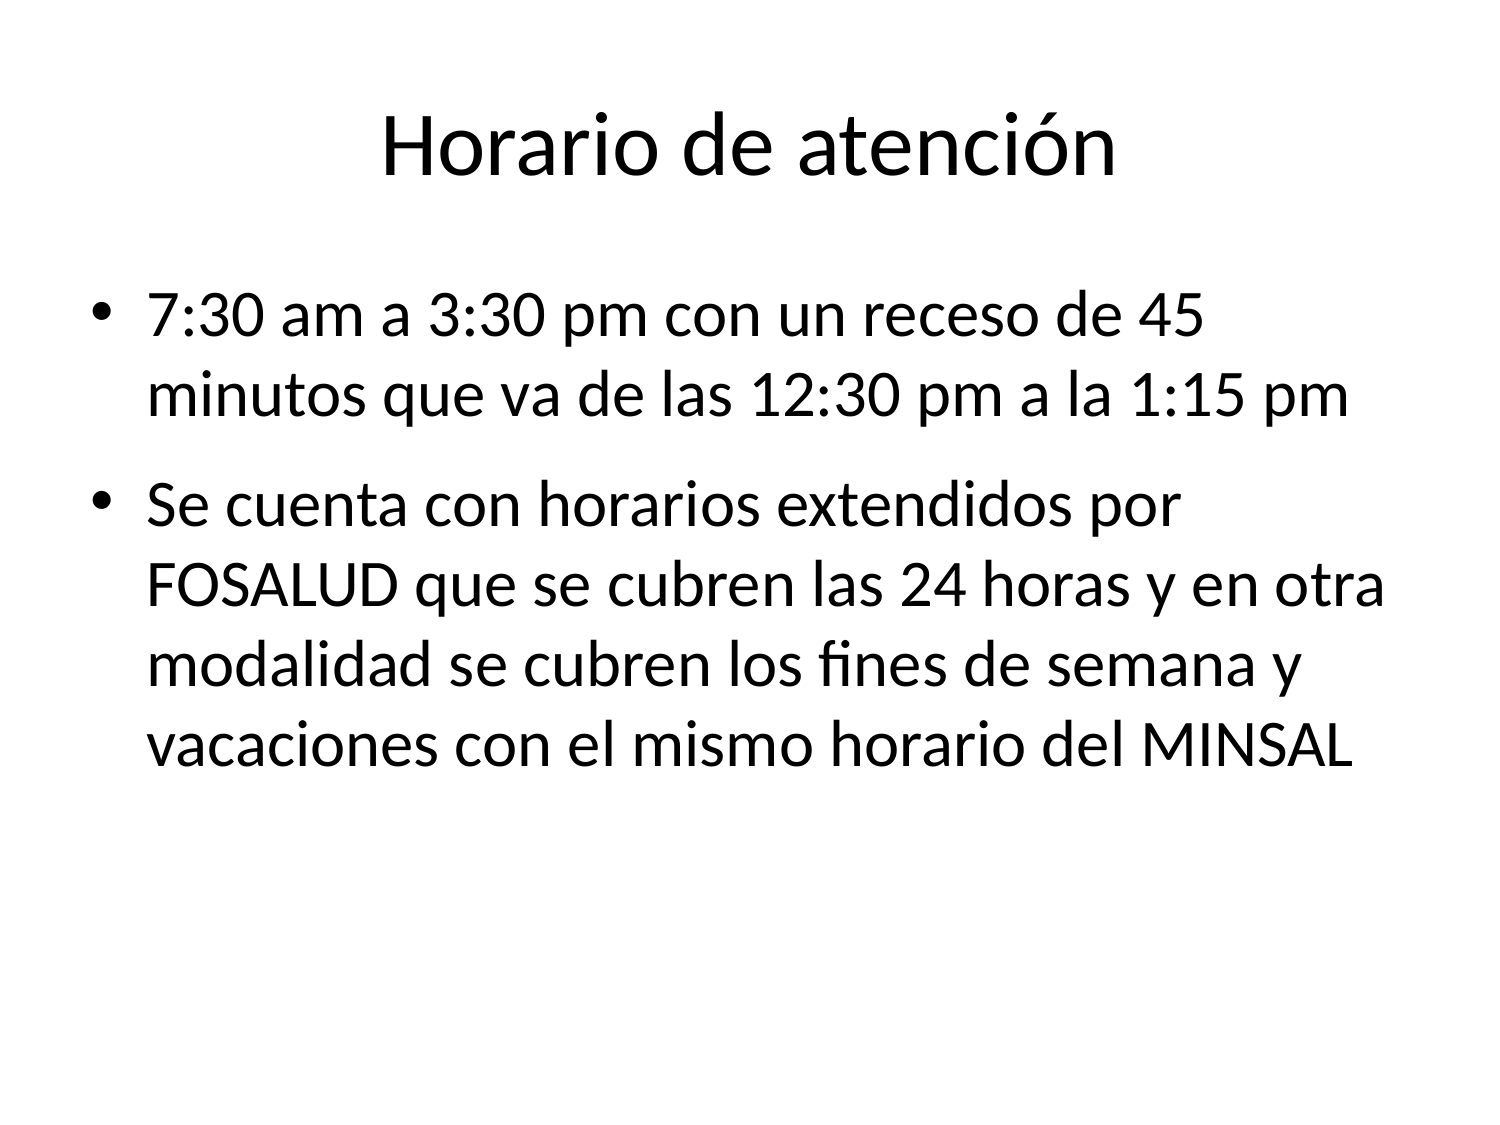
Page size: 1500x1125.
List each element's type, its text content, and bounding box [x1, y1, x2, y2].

list 7:30 am a 3:30 pm con un receso de 45 minutos que va de las 12:30 pm a la 1:15 pm Se cuenta con horarios extendidos por FOSALUD que se cubren las 24 horas y en otra modalidad se cubren los fines de semana y vacaciones con el mismo horario del MINSAL [75, 262, 1425, 1005]
title Horario de atención [75, 45, 1425, 233]
